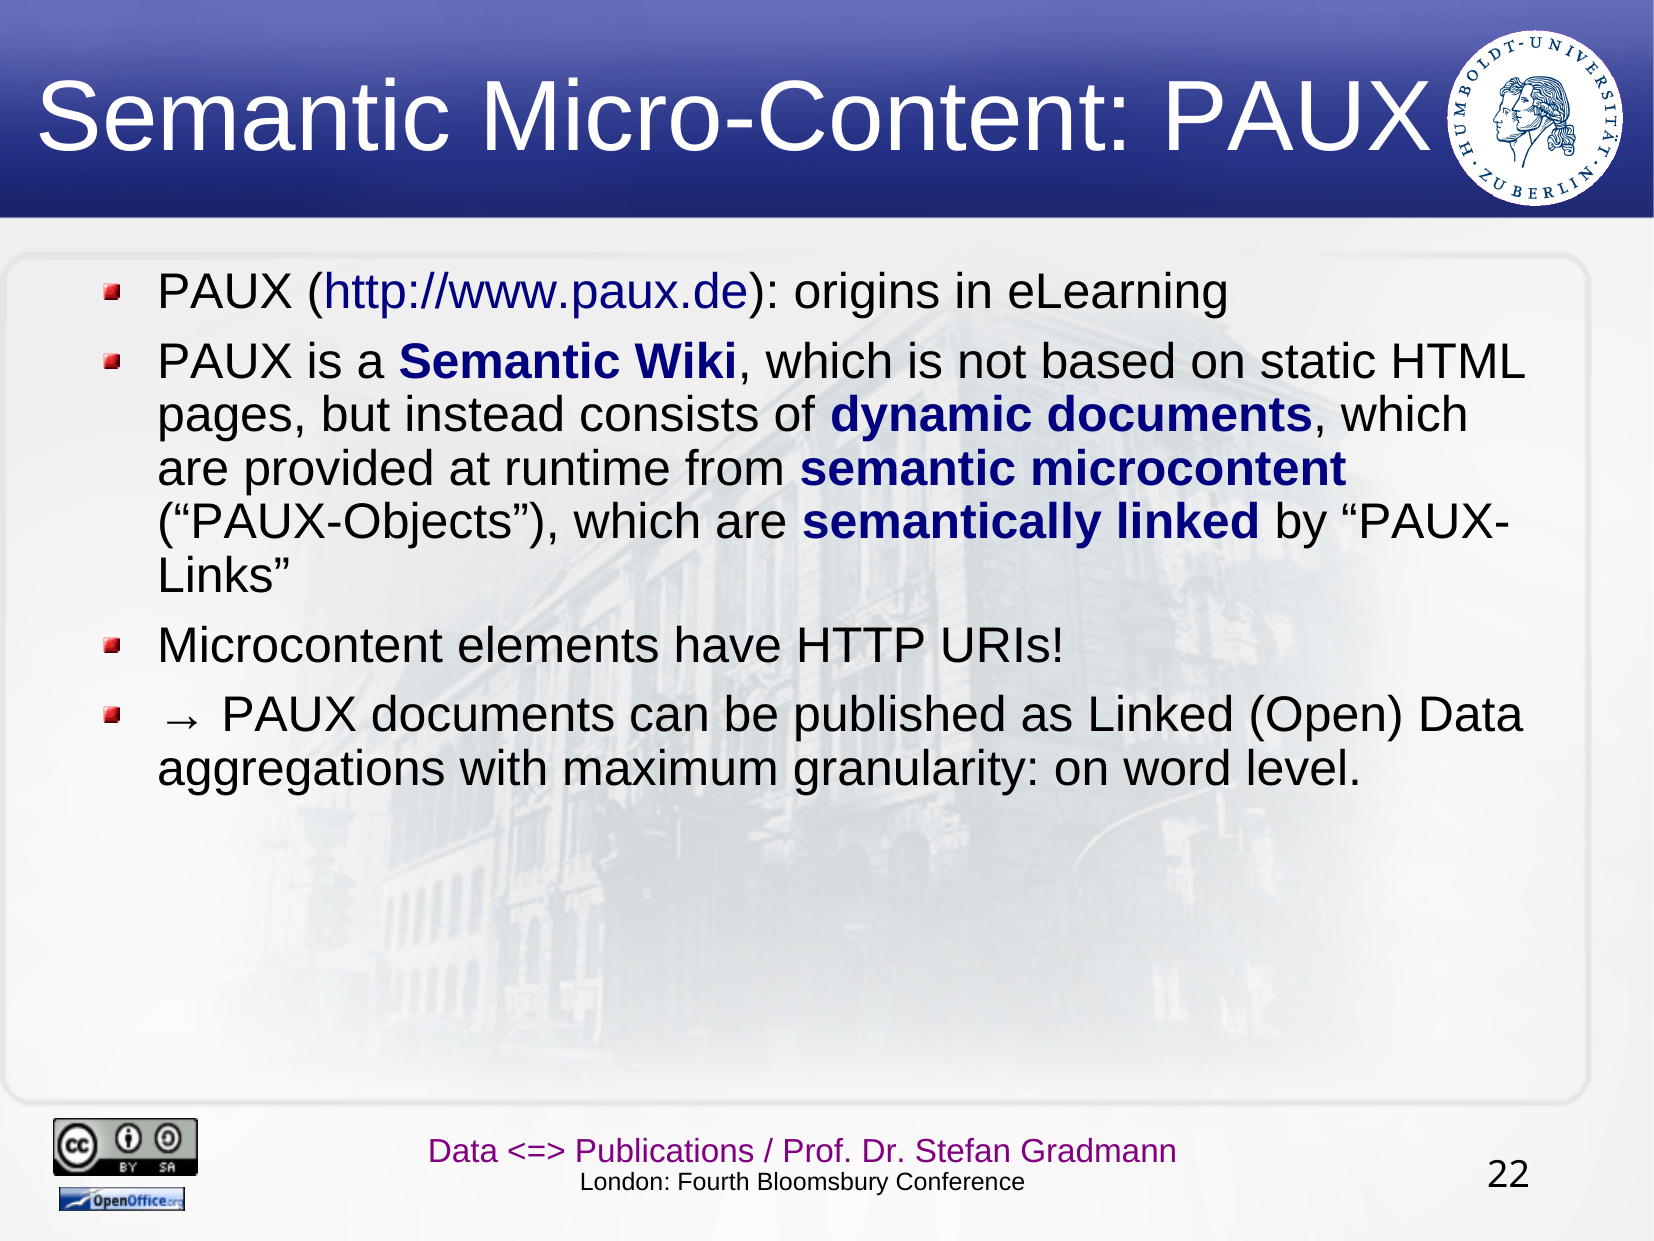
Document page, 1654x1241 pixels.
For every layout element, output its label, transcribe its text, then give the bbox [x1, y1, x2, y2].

picture [0, 0, 1654, 1241]
title Semantic Micro-Content: PAUX [35, 7, 1512, 229]
list PAUX (http://www.paux.de): origins in eLearning PAUX is a Semantic Wiki, which is not based on static HTML pages, but instead consists of dynamic documents, which are provided at runtime from semantic microcontent (“PAUX-Objects”), which are semantically linked by “PAUX-Links” Microcontent elements have HTTP URIs! → PAUX documents can be published as Linked (Open) Data aggregations with maximum granularity: on word level. [59, 265, 1542, 1070]
